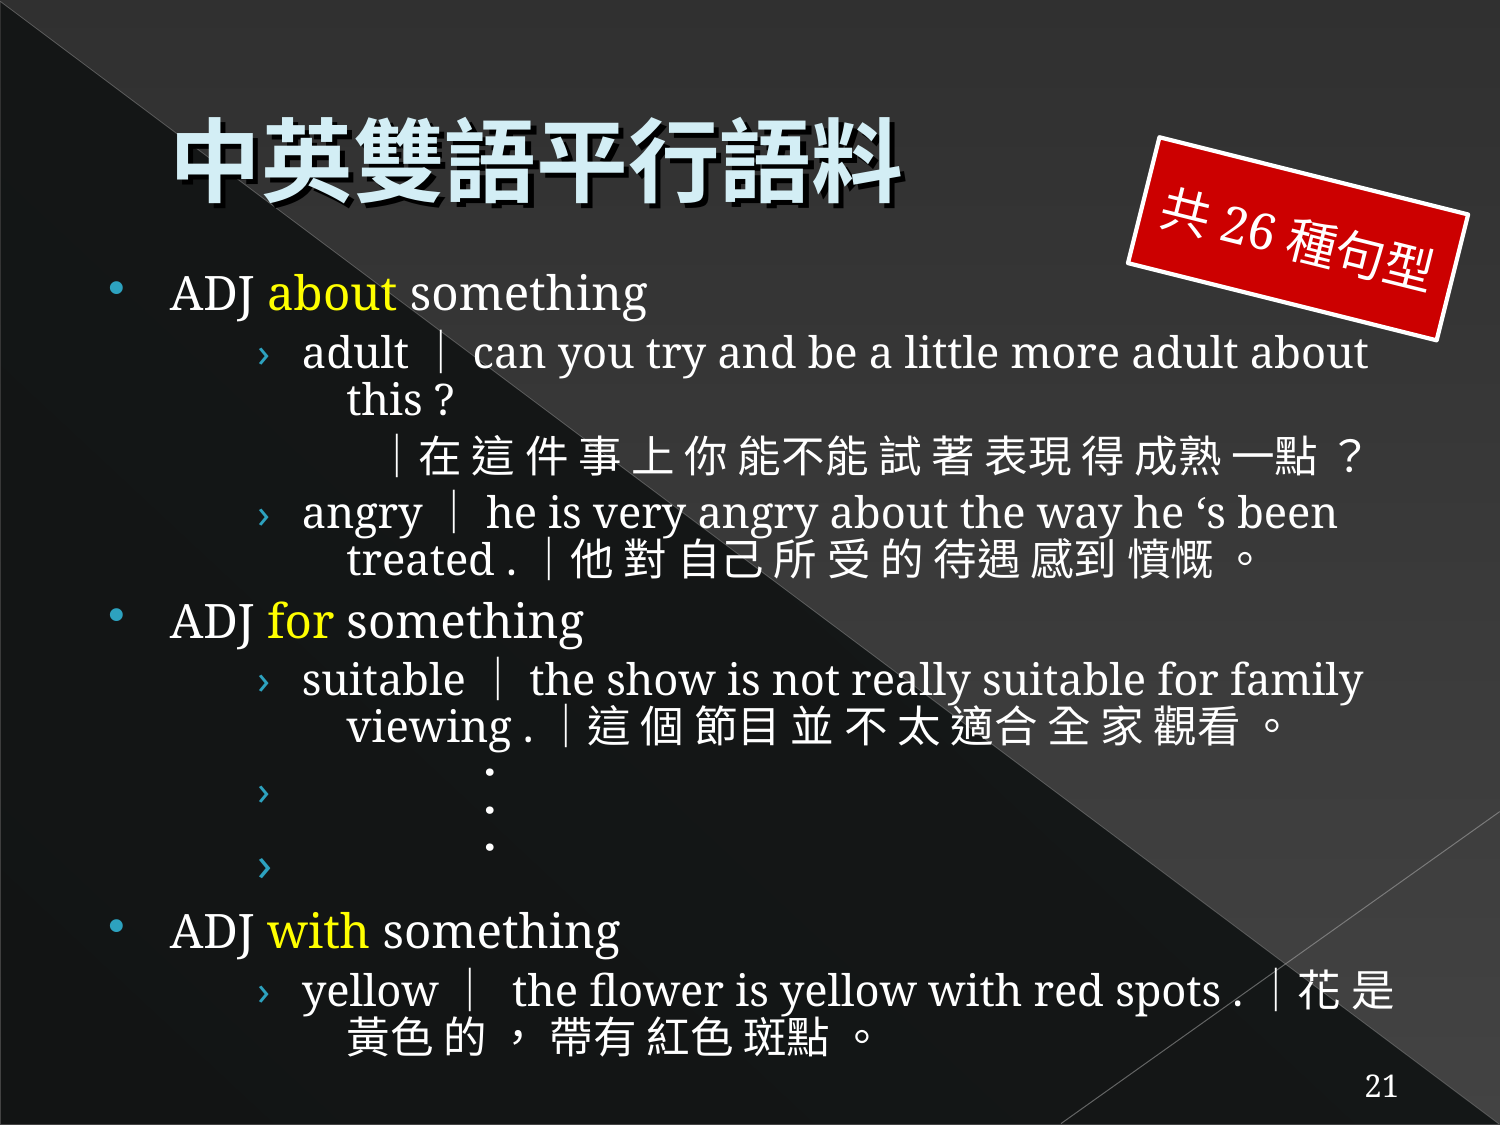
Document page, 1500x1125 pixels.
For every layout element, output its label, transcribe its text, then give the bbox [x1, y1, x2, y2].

list ADJ about something adult｜can you try and be a little more adult about this ? ｜在 這 件 事 上 你 能不能 試 著 表現 得 成熟 一點 ？ angry｜he is very angry about the way he ‘s been treated .｜他 對 自己 所 受 的 待遇 感到 憤慨 。 ADJ for something suitable｜the show is not really suitable for family viewing .｜這 個 節目 並 不 太 適合 全 家 觀看 。 ADJ with something yellow｜ the flower is yellow with red spots .｜花 是 黃色 的 ， 帶有 紅色 斑點 。 [75, 262, 1436, 1083]
text_box 21 [1340, 1058, 1424, 1109]
title 中英雙語平行語料 [75, 43, 1426, 262]
text_box 共26種句型 [1127, 137, 1469, 341]
text_box ．．． [442, 739, 519, 870]
